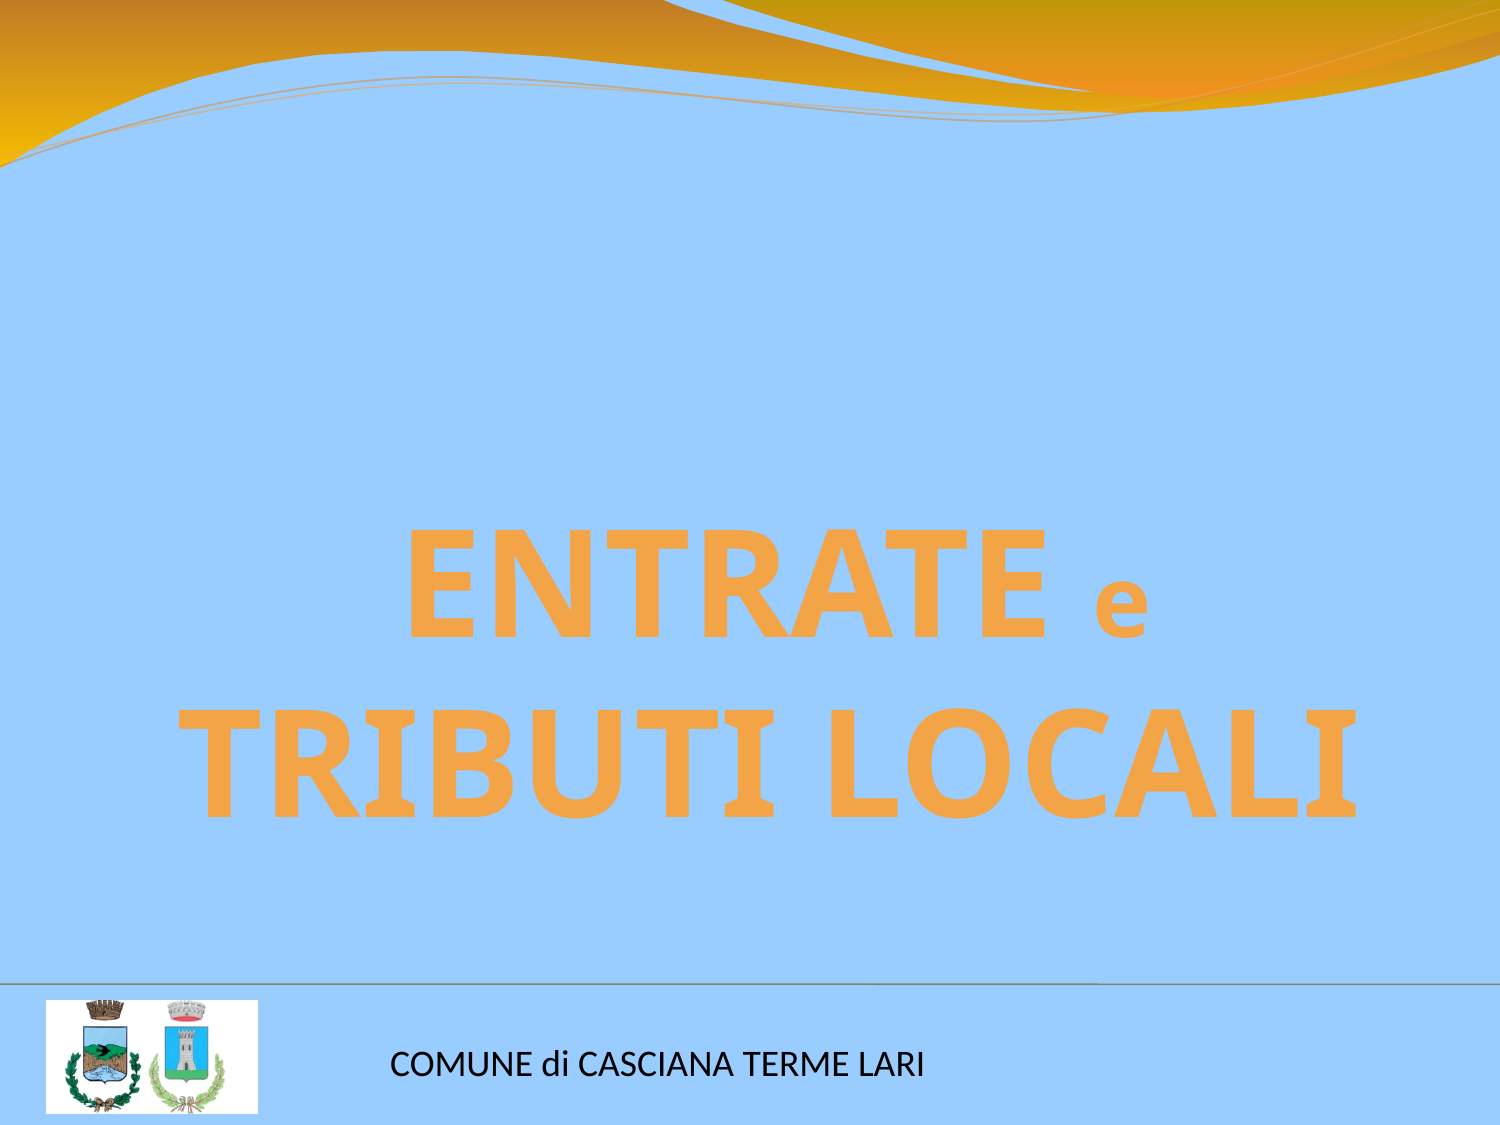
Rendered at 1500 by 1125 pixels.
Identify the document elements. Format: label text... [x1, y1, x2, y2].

title ENTRATE e TRIBUTI LOCALI [93, 480, 1444, 668]
text_box COMUNE di CASCIANA TERME LARI [374, 1031, 1500, 1092]
picture [46, 1000, 258, 1114]
